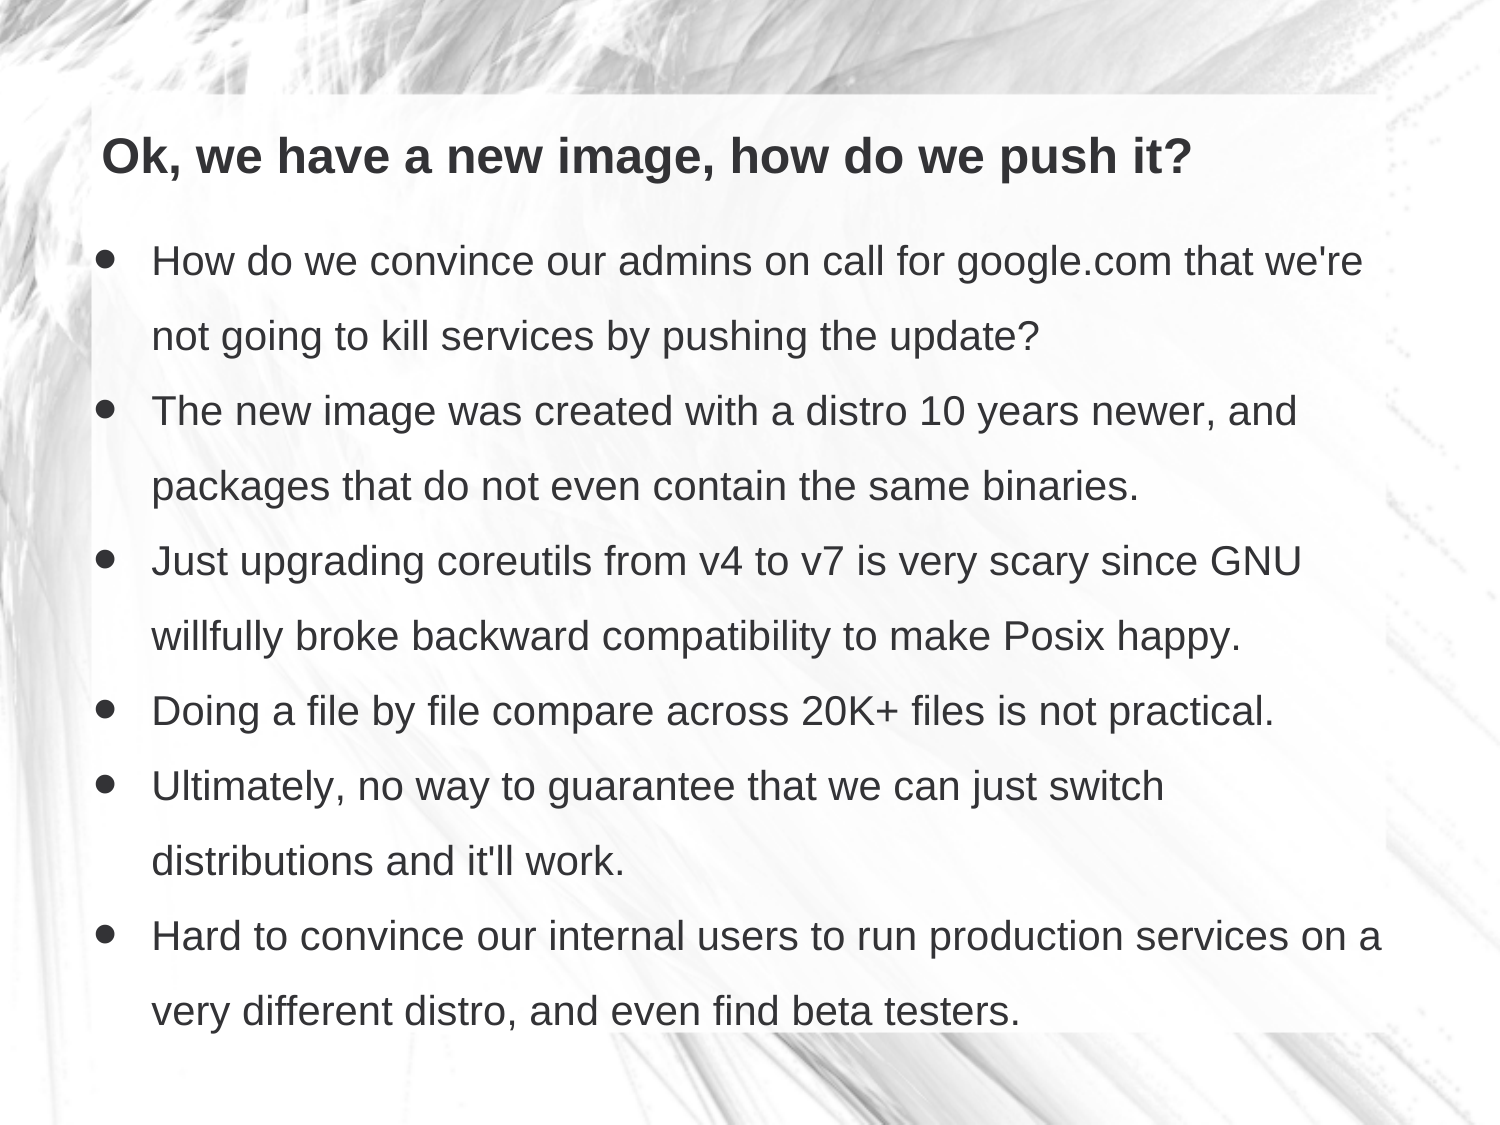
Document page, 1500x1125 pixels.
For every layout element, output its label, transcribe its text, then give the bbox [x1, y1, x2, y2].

title Ok, we have a new image, how do we push it? [61, 108, 1412, 193]
list How do we convince our admins on call for google.com that we're not going to kill services by pushing the update? The new image was created with a distro 10 years newer, and packages that do not even contain the same binaries. Just upgrading coreutils from v4 to v7 is very scary since GNU willfully broke backward compatibility to make Posix happy. Doing a file by file compare across 20K+ files is not practical. Ultimately, no way to guarantee that we can just switch distributions and it'll work. Hard to convince our internal users to run production services on a very different distro, and even find beta testers. [61, 193, 1412, 1036]
picture [0, 0, 1500, 1125]
